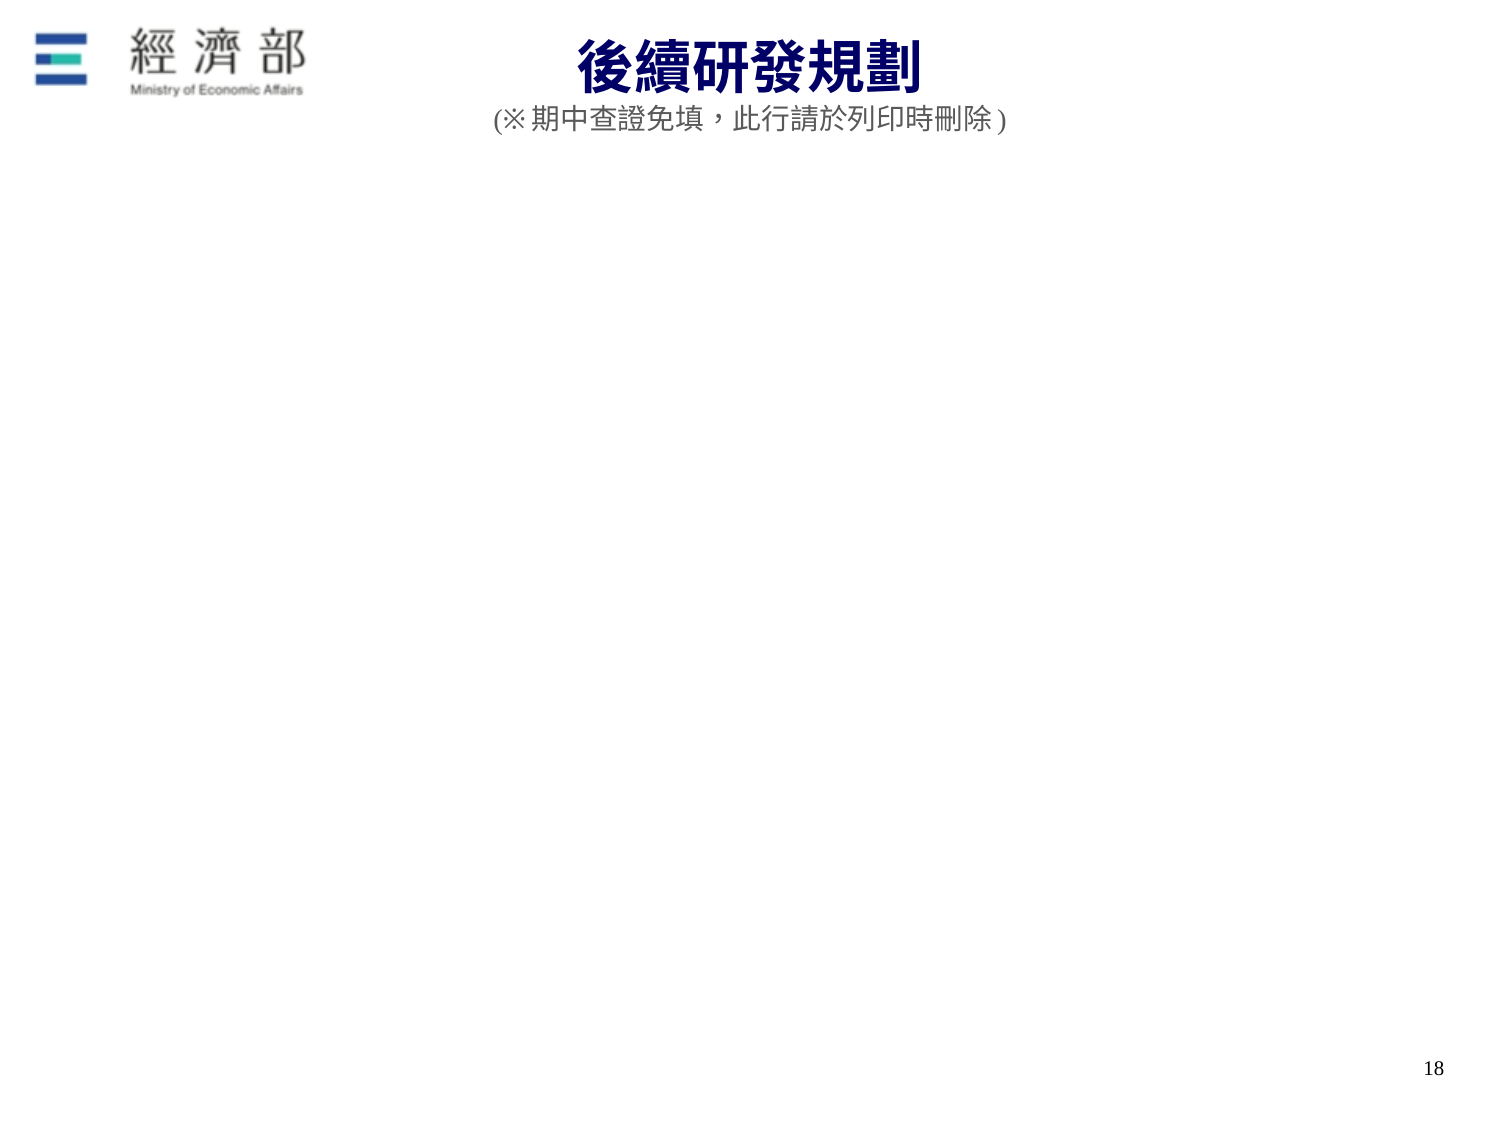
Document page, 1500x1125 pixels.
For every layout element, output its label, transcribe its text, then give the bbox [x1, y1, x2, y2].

title 後續研發規劃 (※期中查證免填，此行請於列印時刪除) [75, 23, 1426, 143]
text_box [1408, 1046, 1500, 1125]
